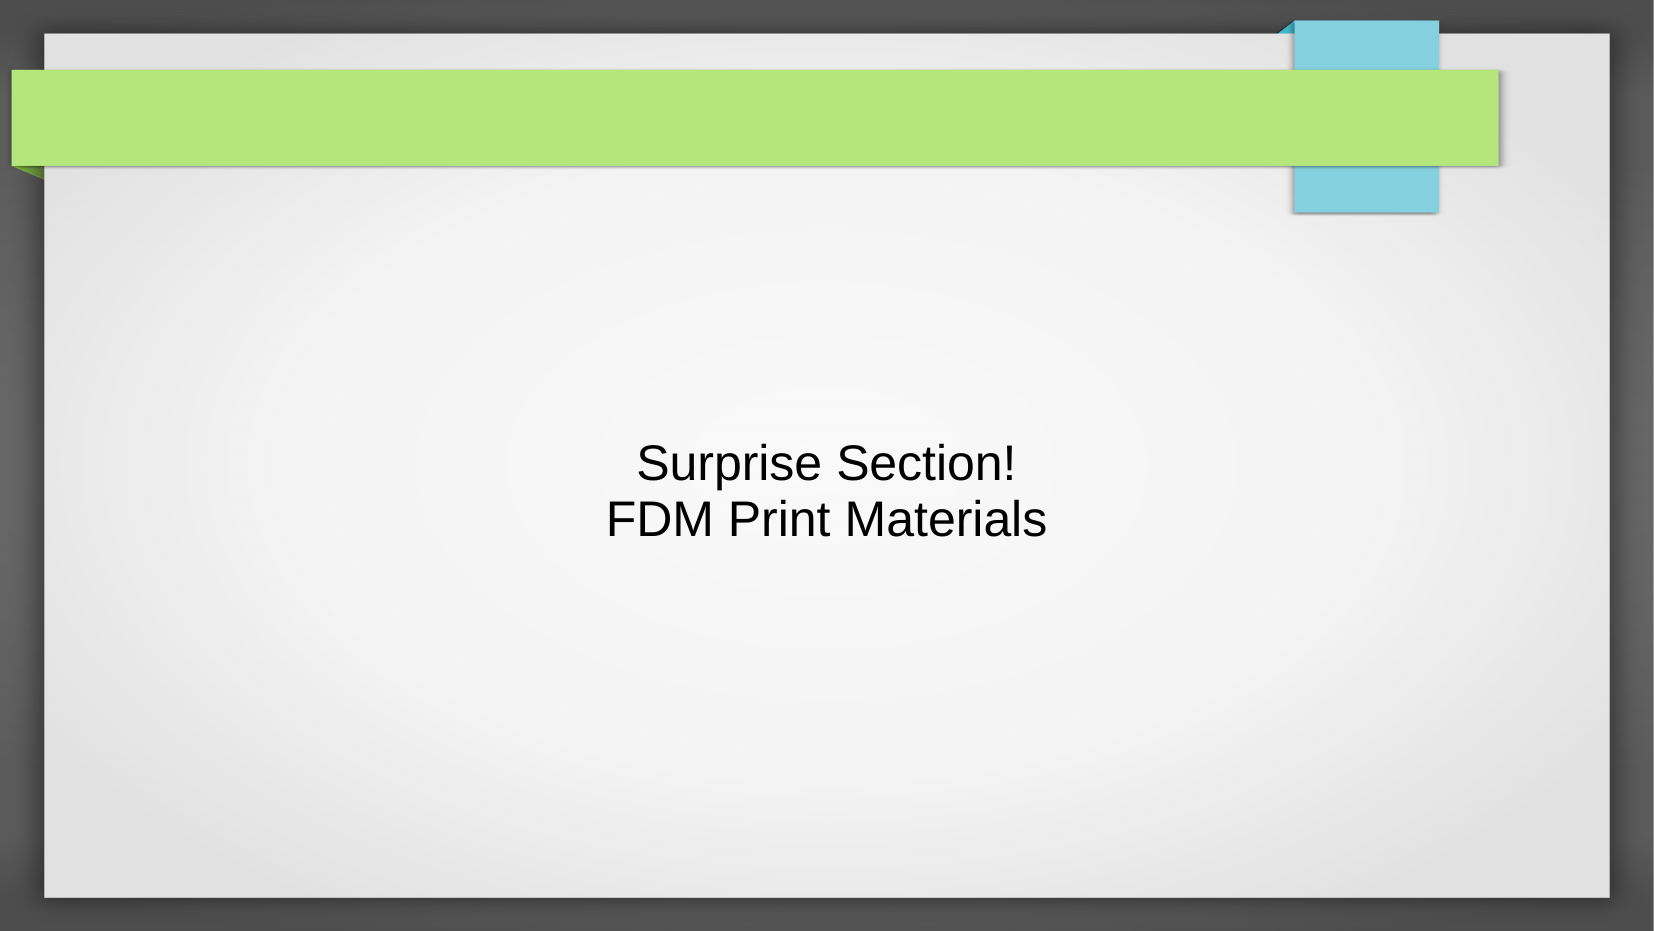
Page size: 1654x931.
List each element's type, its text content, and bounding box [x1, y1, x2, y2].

subtitle Surprise Section! FDM Print Materials [82, 221, 1571, 761]
picture [0, 0, 1654, 931]
